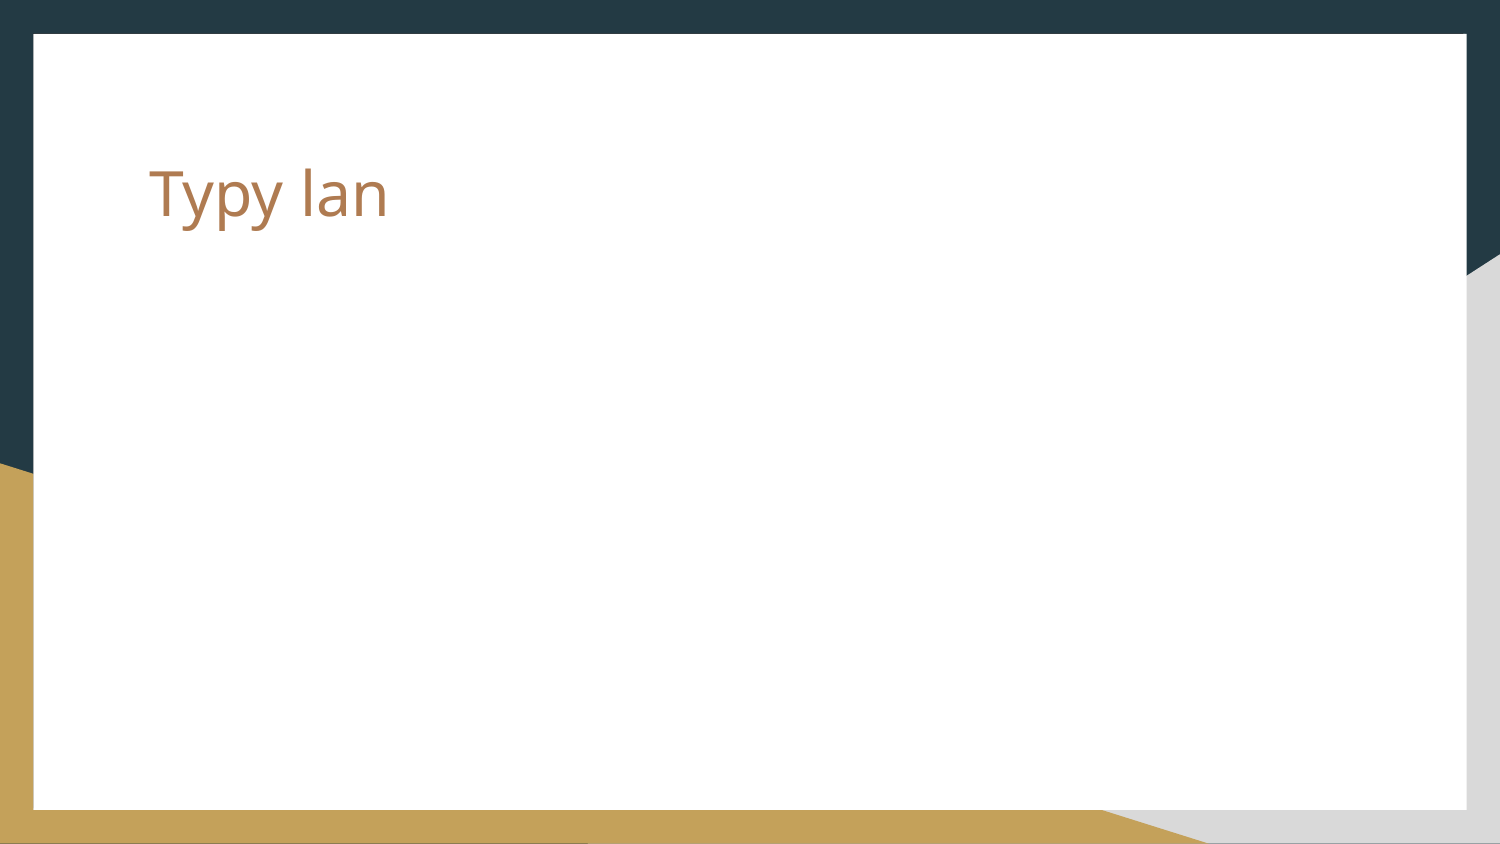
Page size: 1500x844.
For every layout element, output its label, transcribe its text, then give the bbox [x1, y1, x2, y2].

title Typy lan [134, 138, 1366, 296]
